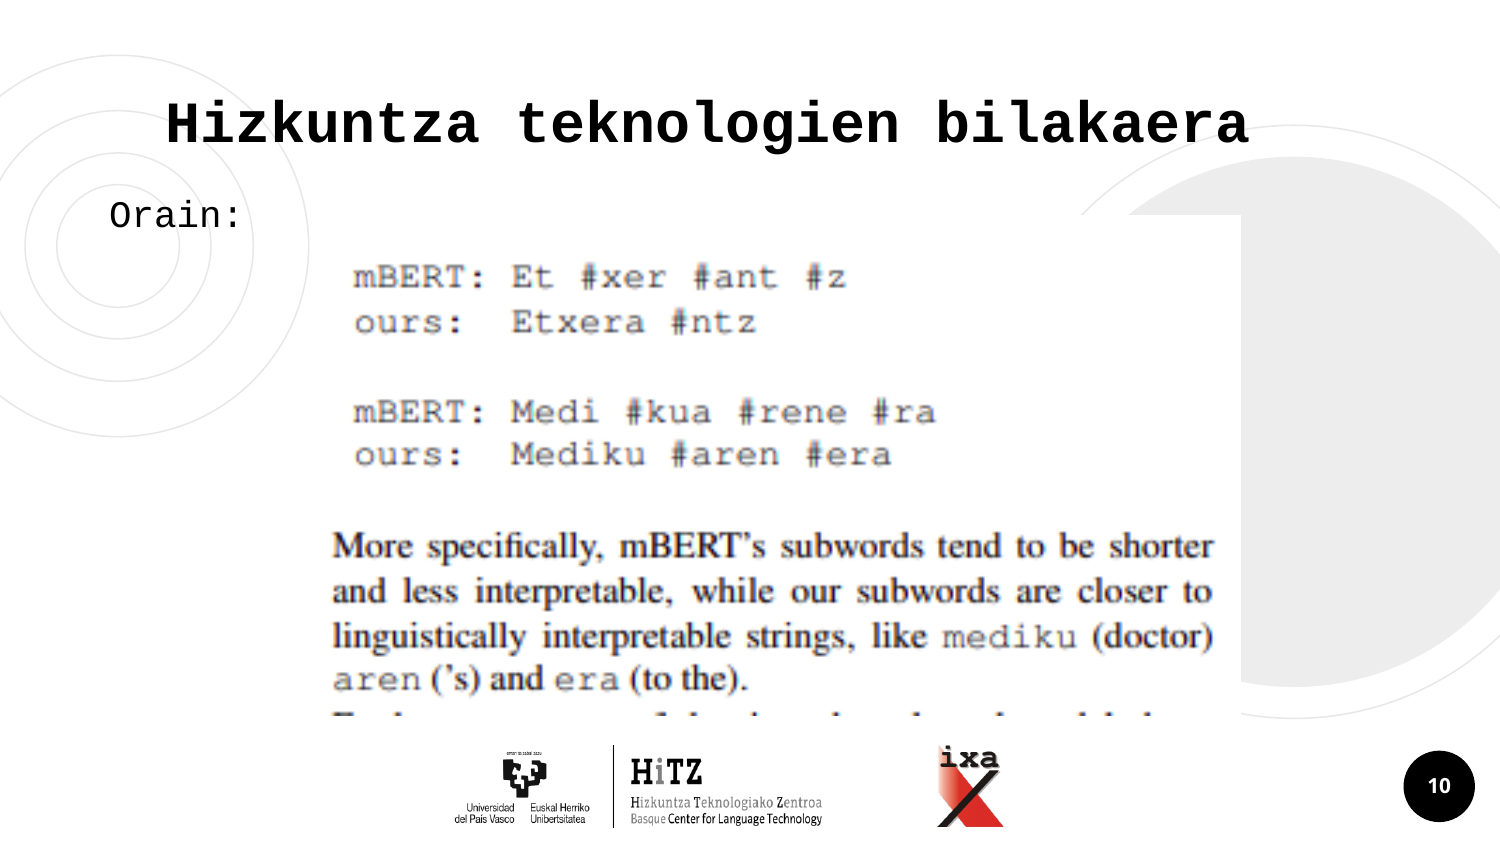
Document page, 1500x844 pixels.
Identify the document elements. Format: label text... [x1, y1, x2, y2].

title Hizkuntza teknologien bilakaera [165, 70, 1312, 183]
picture [937, 744, 1004, 827]
text_box <zenbakia> [1403, 750, 1475, 823]
picture [450, 745, 827, 828]
text_box Orain: [94, 188, 331, 247]
picture [318, 215, 1241, 716]
